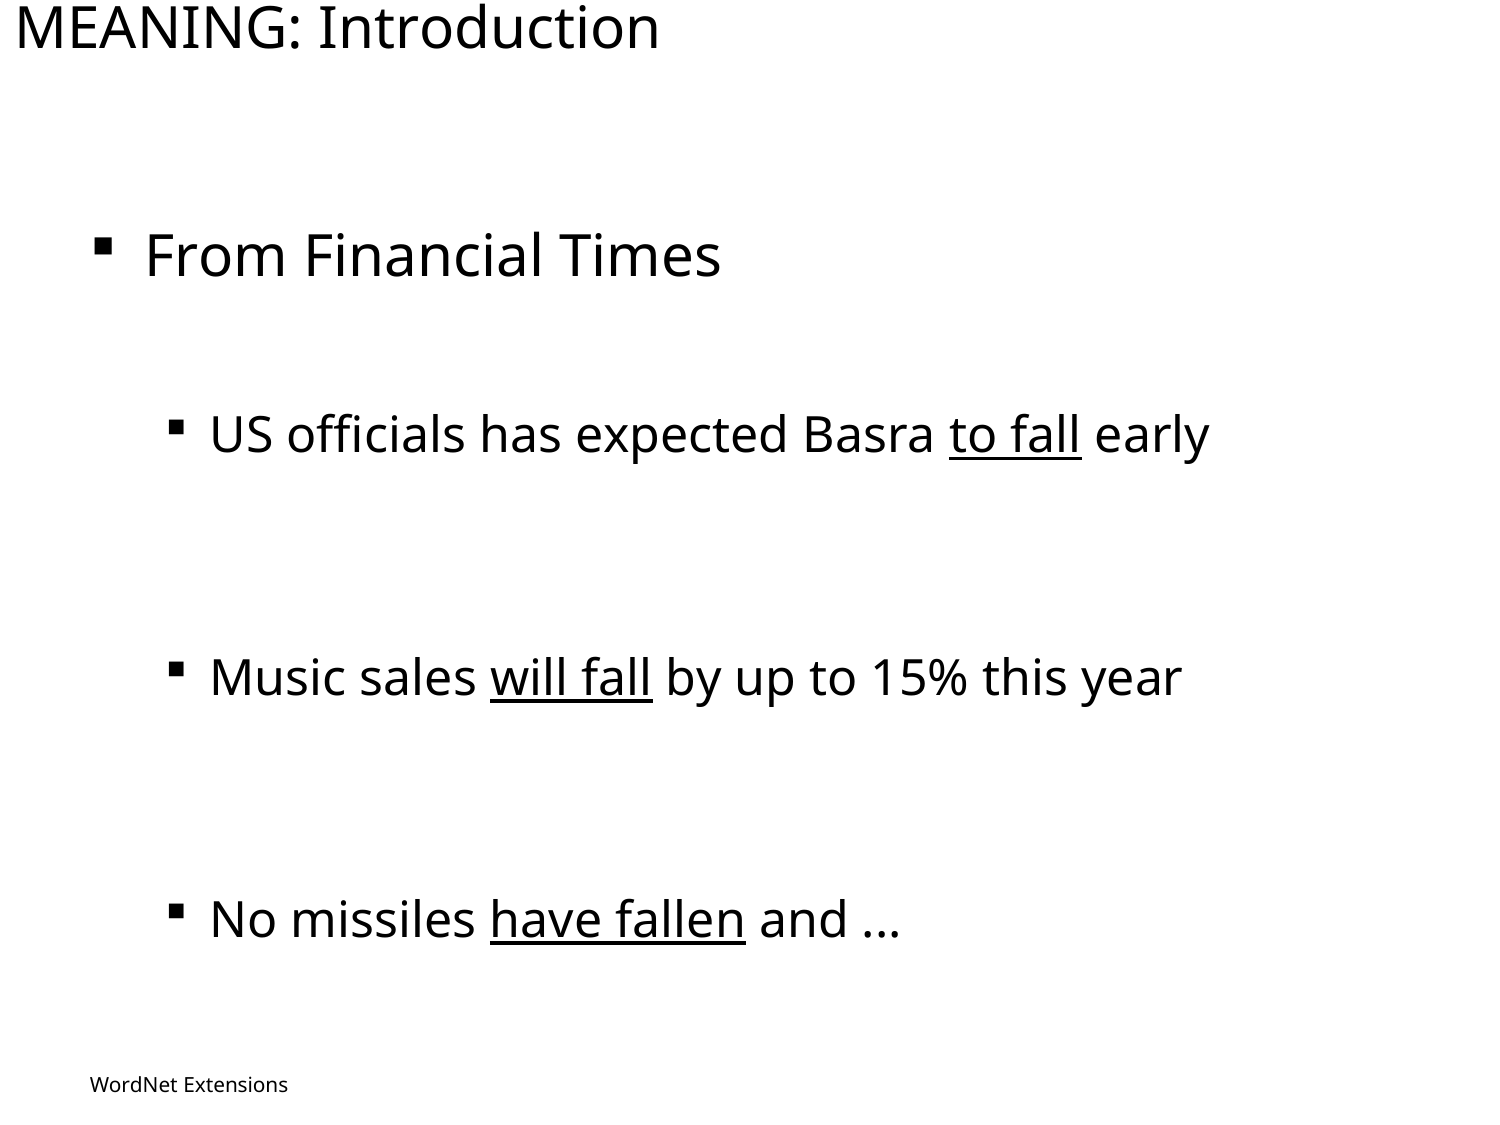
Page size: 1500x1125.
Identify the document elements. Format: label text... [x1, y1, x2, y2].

title MEANING: Introduction [0, 0, 1500, 70]
list From Financial Times US officials has expected Basra to fall early Music sales will fall by up to 15% this year No missiles have fallen and ... [75, 112, 1438, 1001]
